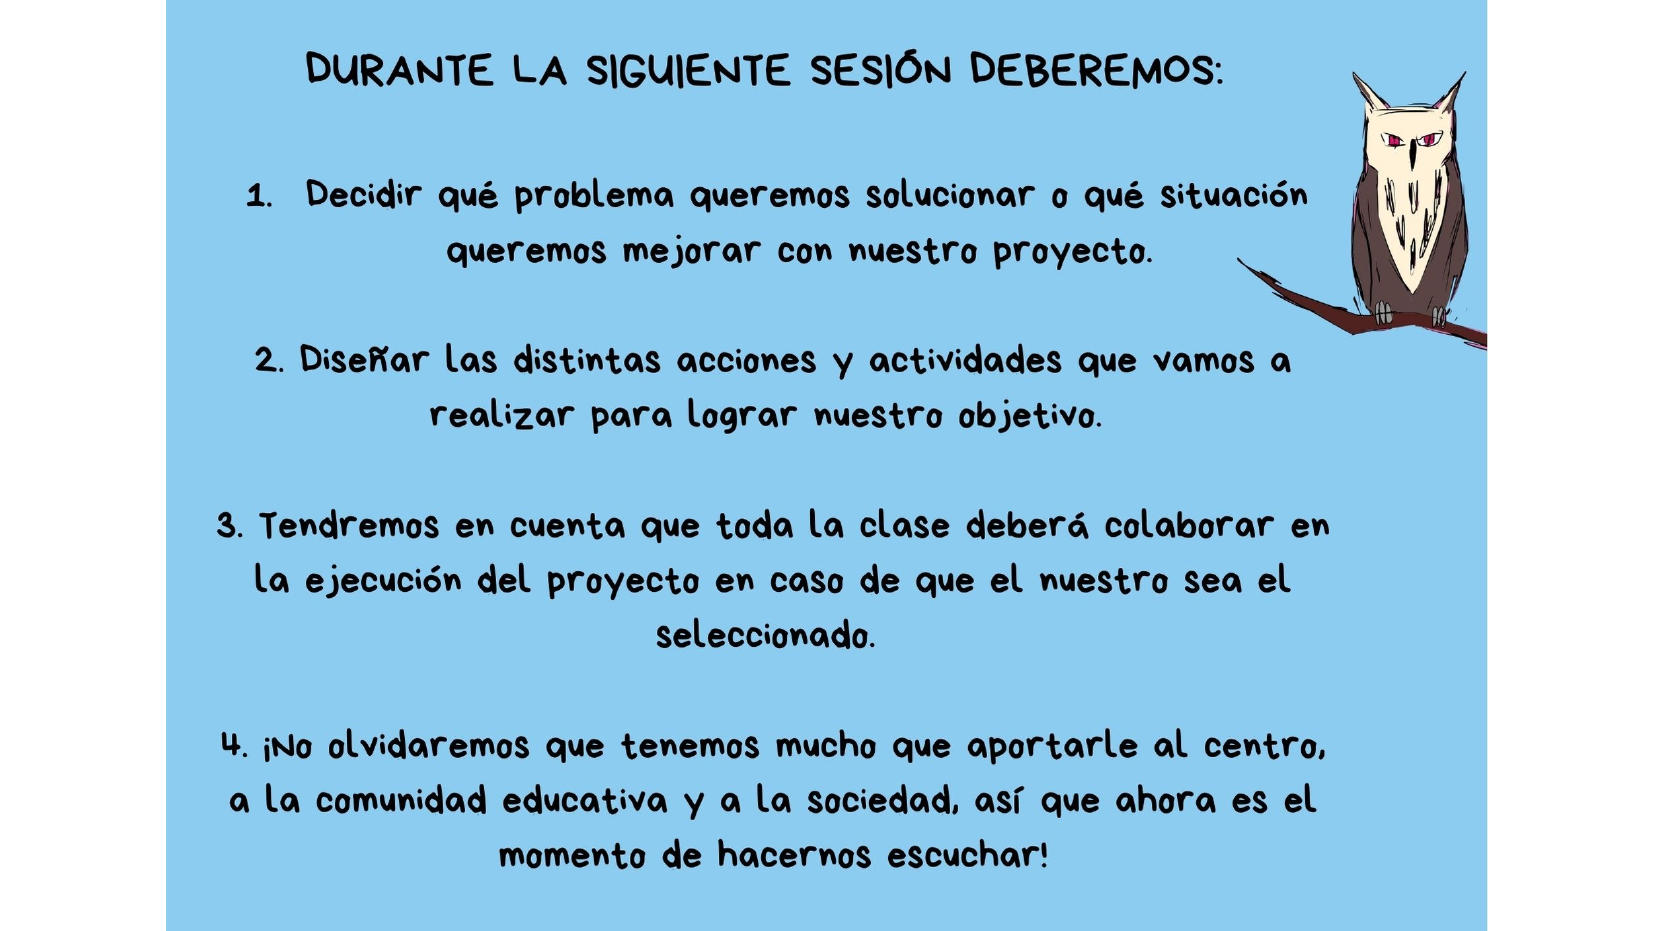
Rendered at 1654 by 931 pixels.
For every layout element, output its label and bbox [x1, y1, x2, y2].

picture [166, 0, 1488, 931]
